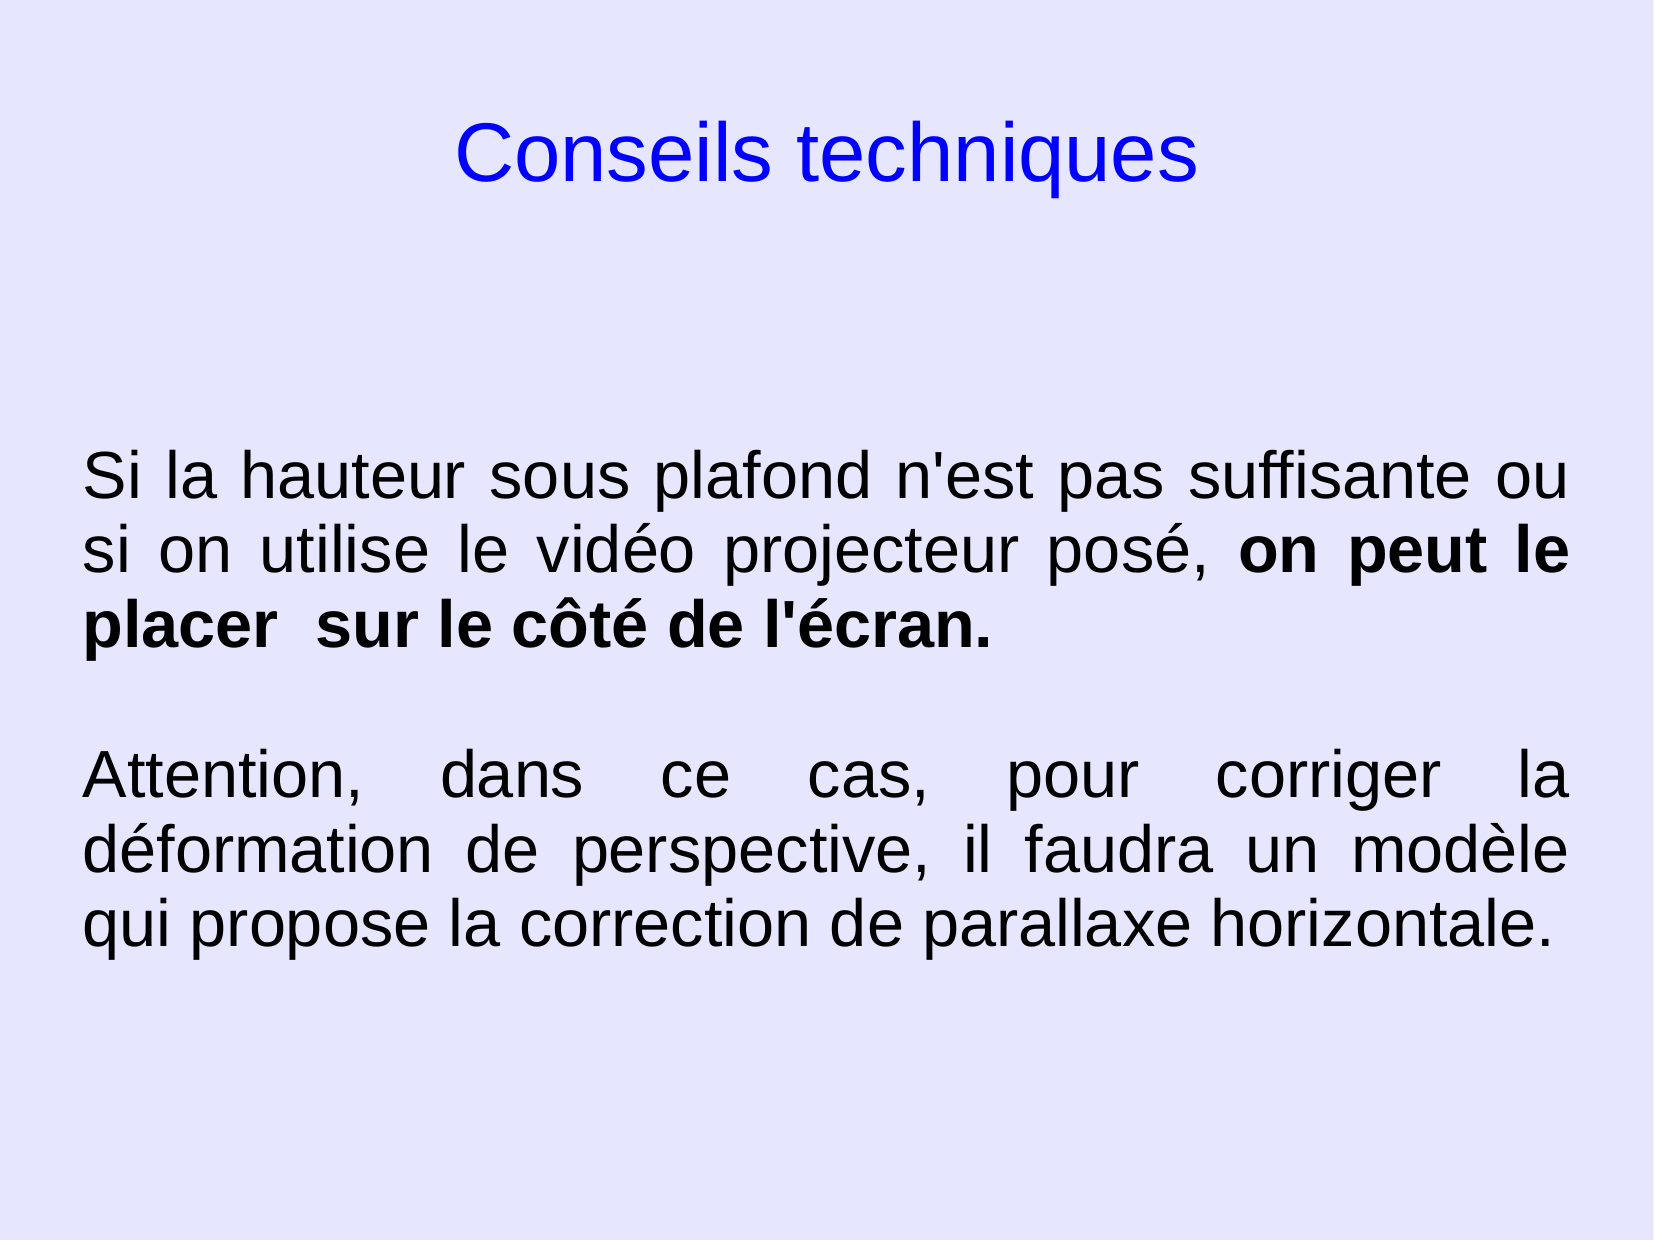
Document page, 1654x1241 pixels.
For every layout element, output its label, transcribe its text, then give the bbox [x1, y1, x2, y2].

subtitle Si la hauteur sous plafond n'est pas suffisante ou si on utilise le vidéo projecteur posé, on peut le placer sur le côté de l'écran. Attention, dans ce cas, pour corriger la déformation de perspective, il faudra un modèle qui propose la correction de parallaxe horizontale. [82, 290, 1571, 1109]
title Conseils techniques [82, 56, 1571, 250]
